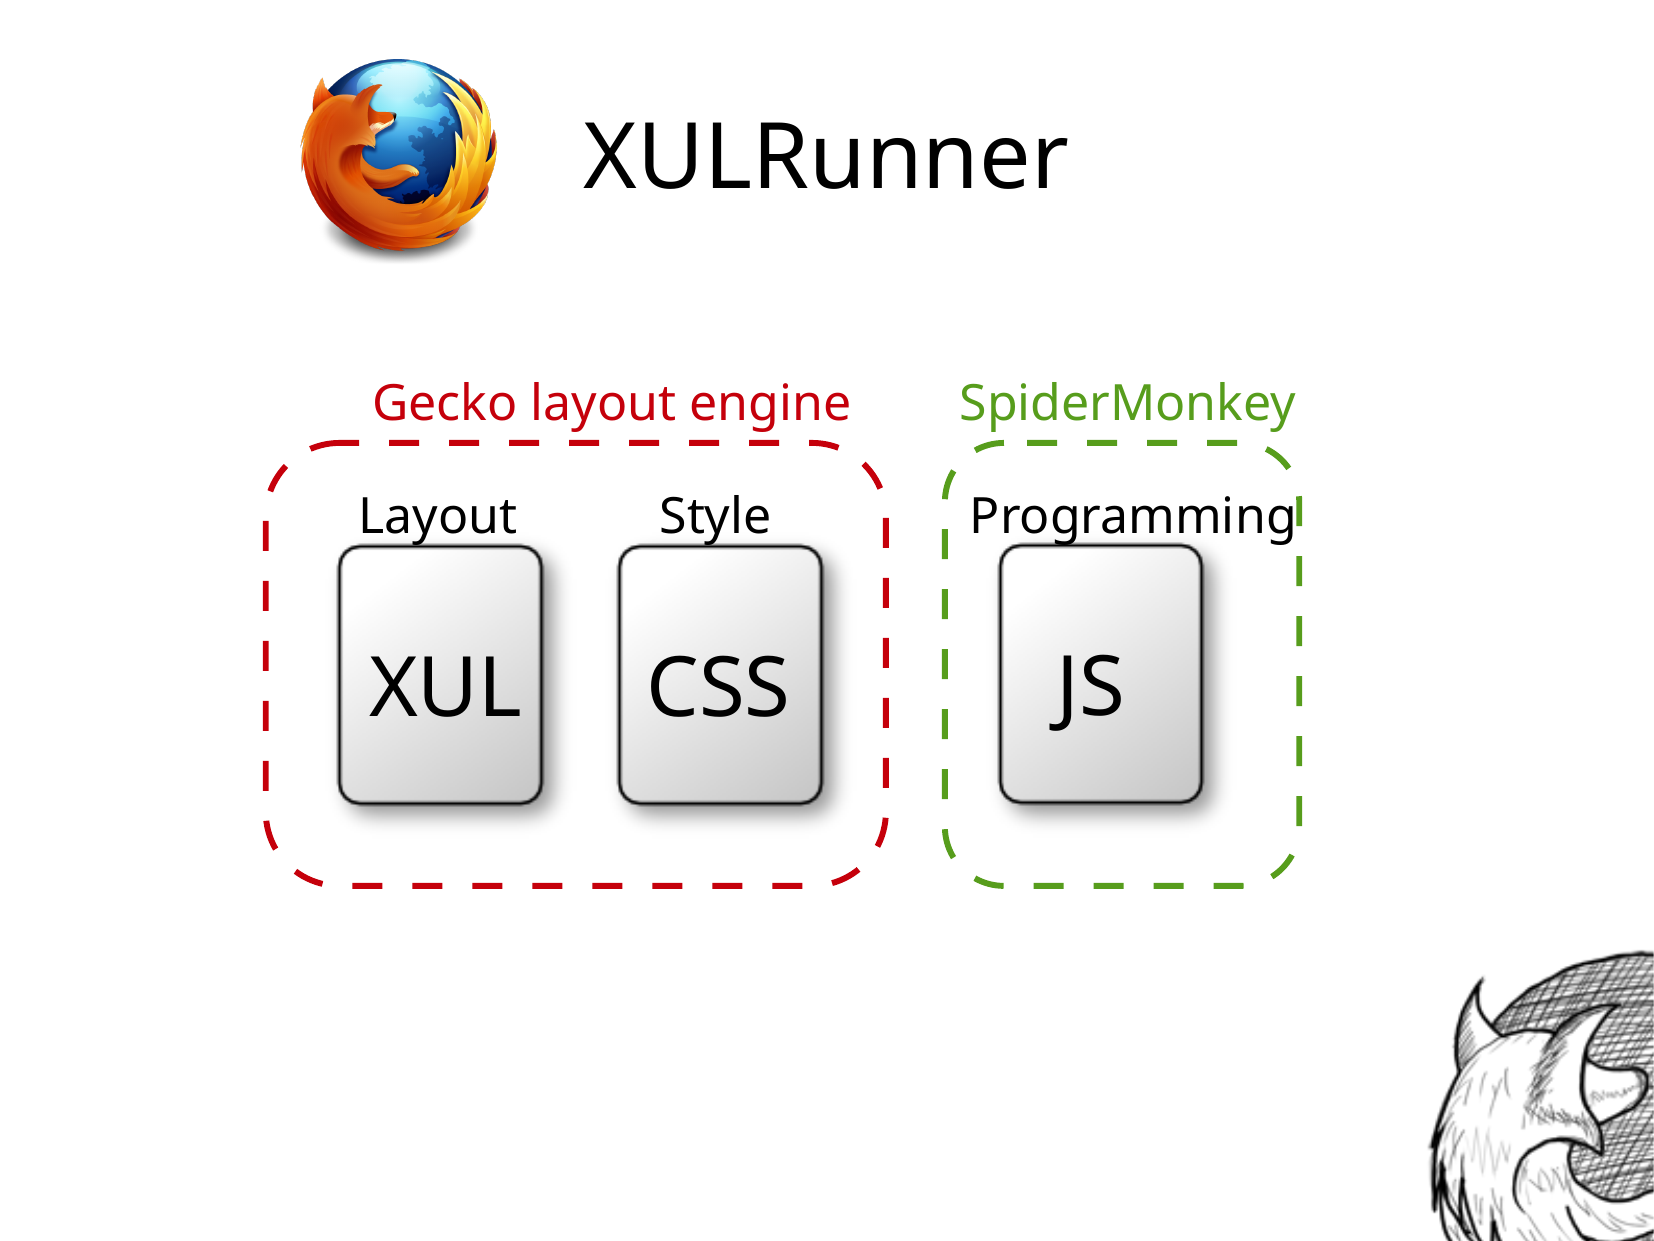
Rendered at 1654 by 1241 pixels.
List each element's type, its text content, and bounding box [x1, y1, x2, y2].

picture [325, 532, 577, 839]
text_box Style [644, 472, 783, 548]
text_box XUL [354, 620, 535, 735]
picture [605, 532, 857, 839]
picture [986, 548, 1237, 838]
text_box Programming [955, 472, 1283, 548]
text_box JS [1042, 619, 1155, 735]
picture [295, 58, 502, 266]
text_box SpiderMonkey [944, 359, 1290, 435]
title XULRunner [82, 49, 1571, 257]
text_box Layout [343, 472, 522, 548]
picture [1386, 915, 1654, 1241]
text_box CSS [631, 620, 809, 735]
text_box Gecko layout engine [357, 359, 832, 435]
